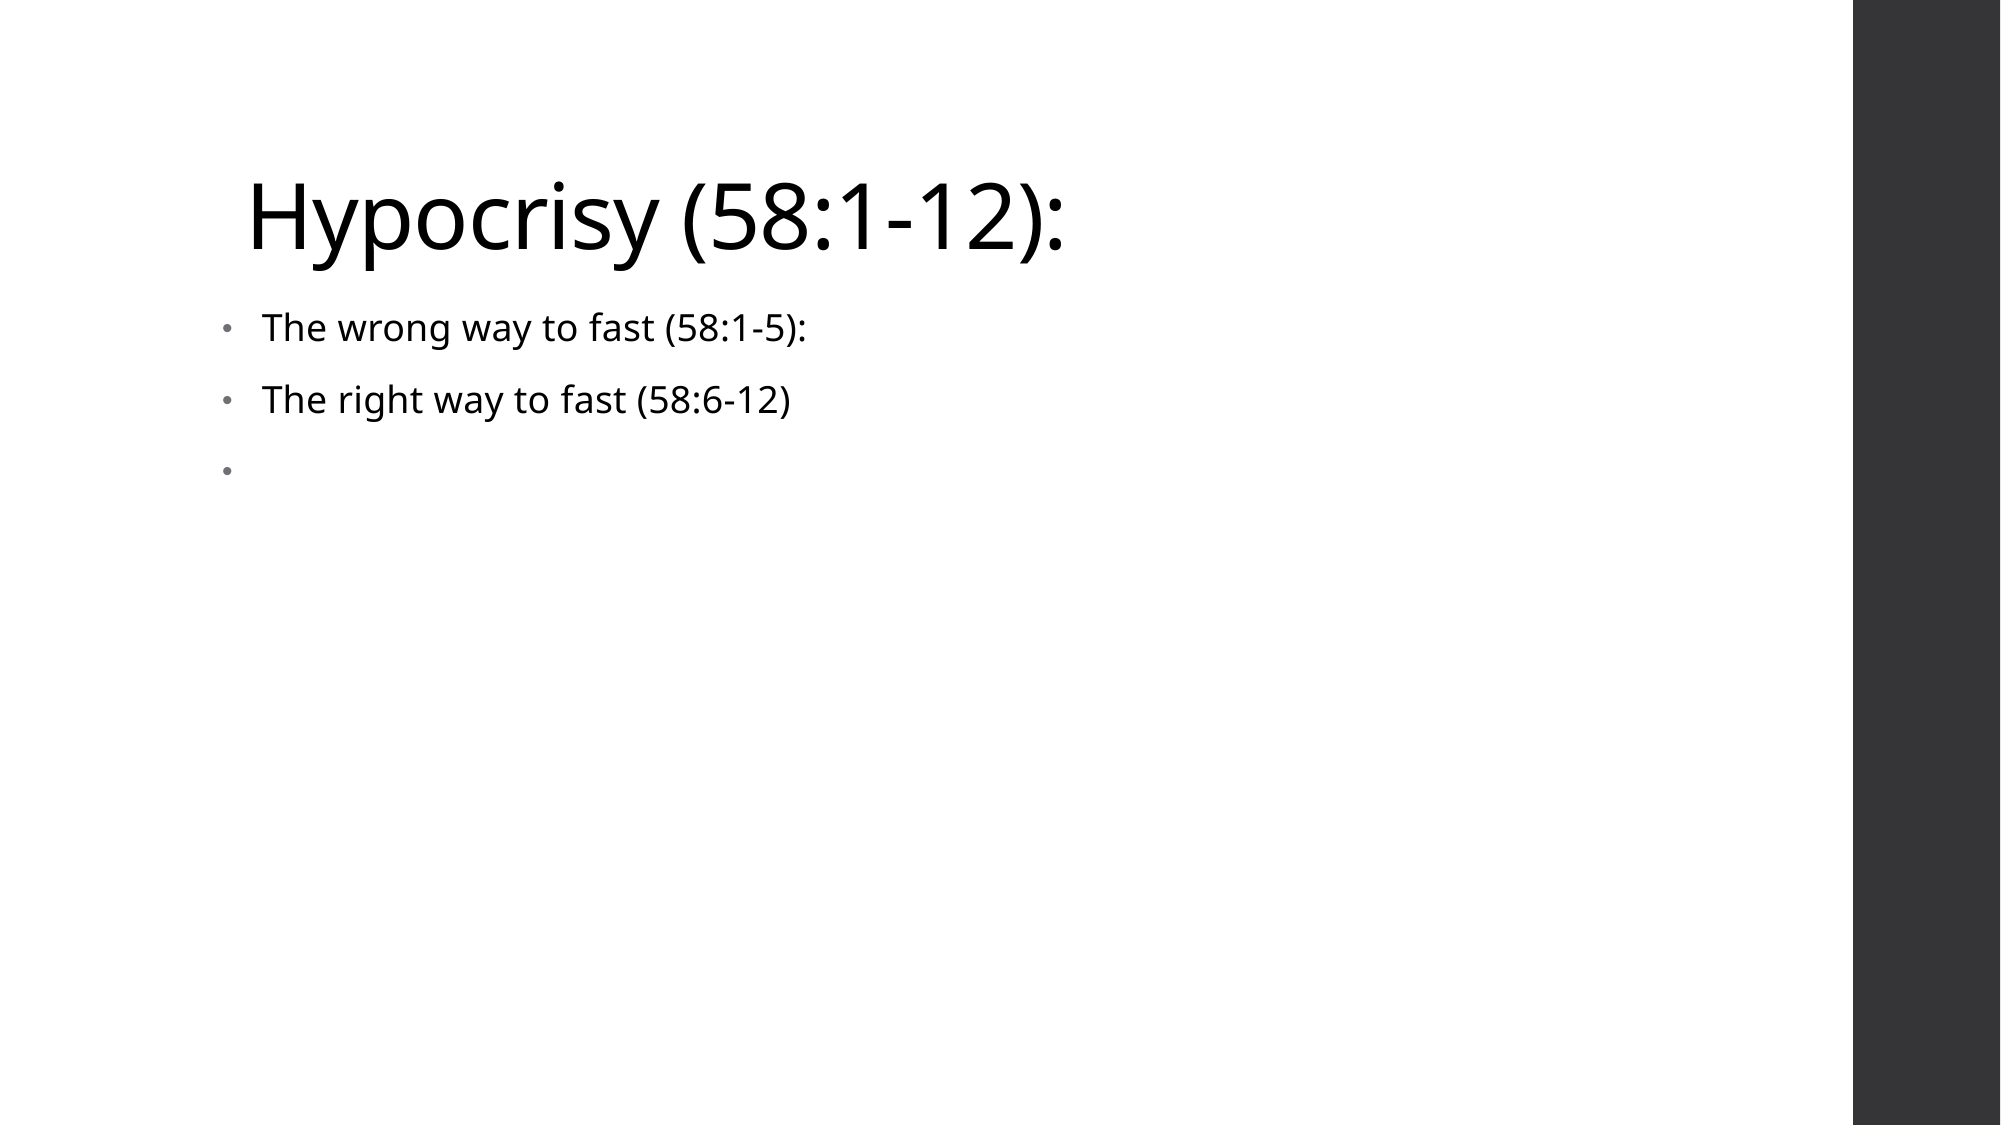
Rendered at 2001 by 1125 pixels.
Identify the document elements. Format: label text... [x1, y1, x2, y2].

title Hypocrisy (58:1-12): [206, 60, 1797, 278]
list The wrong way to fast (58:1-5): The right way to fast (58:6-12) [206, 299, 1617, 1014]
